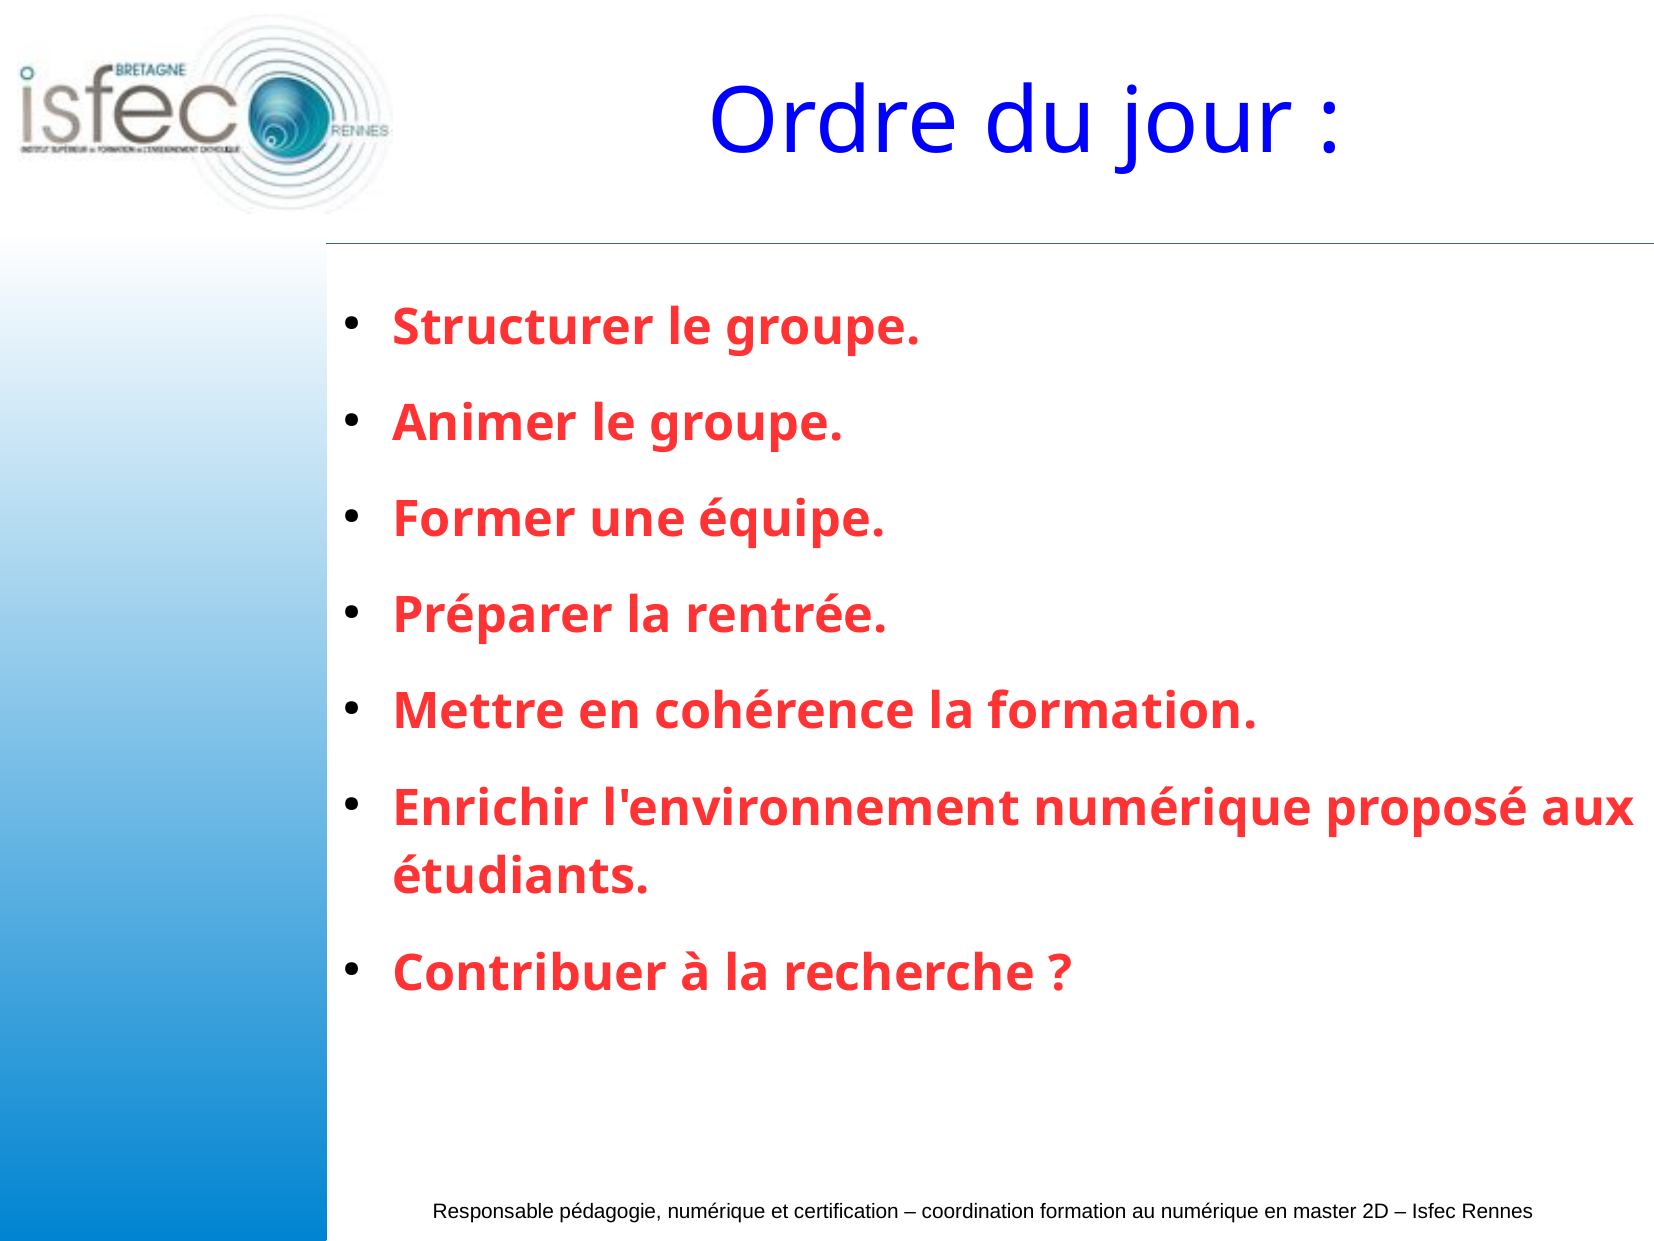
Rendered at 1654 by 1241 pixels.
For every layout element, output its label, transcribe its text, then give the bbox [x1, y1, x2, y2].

title Ordre du jour : [427, 13, 1624, 221]
list Structurer le groupe. Animer le groupe. Former une équipe. Préparer la rentrée. Mettre en cohérence la formation. Enrichir l'environnement numérique proposé aux étudiants. Contribuer à la recherche ? [326, 290, 1641, 1010]
picture [17, 11, 393, 214]
